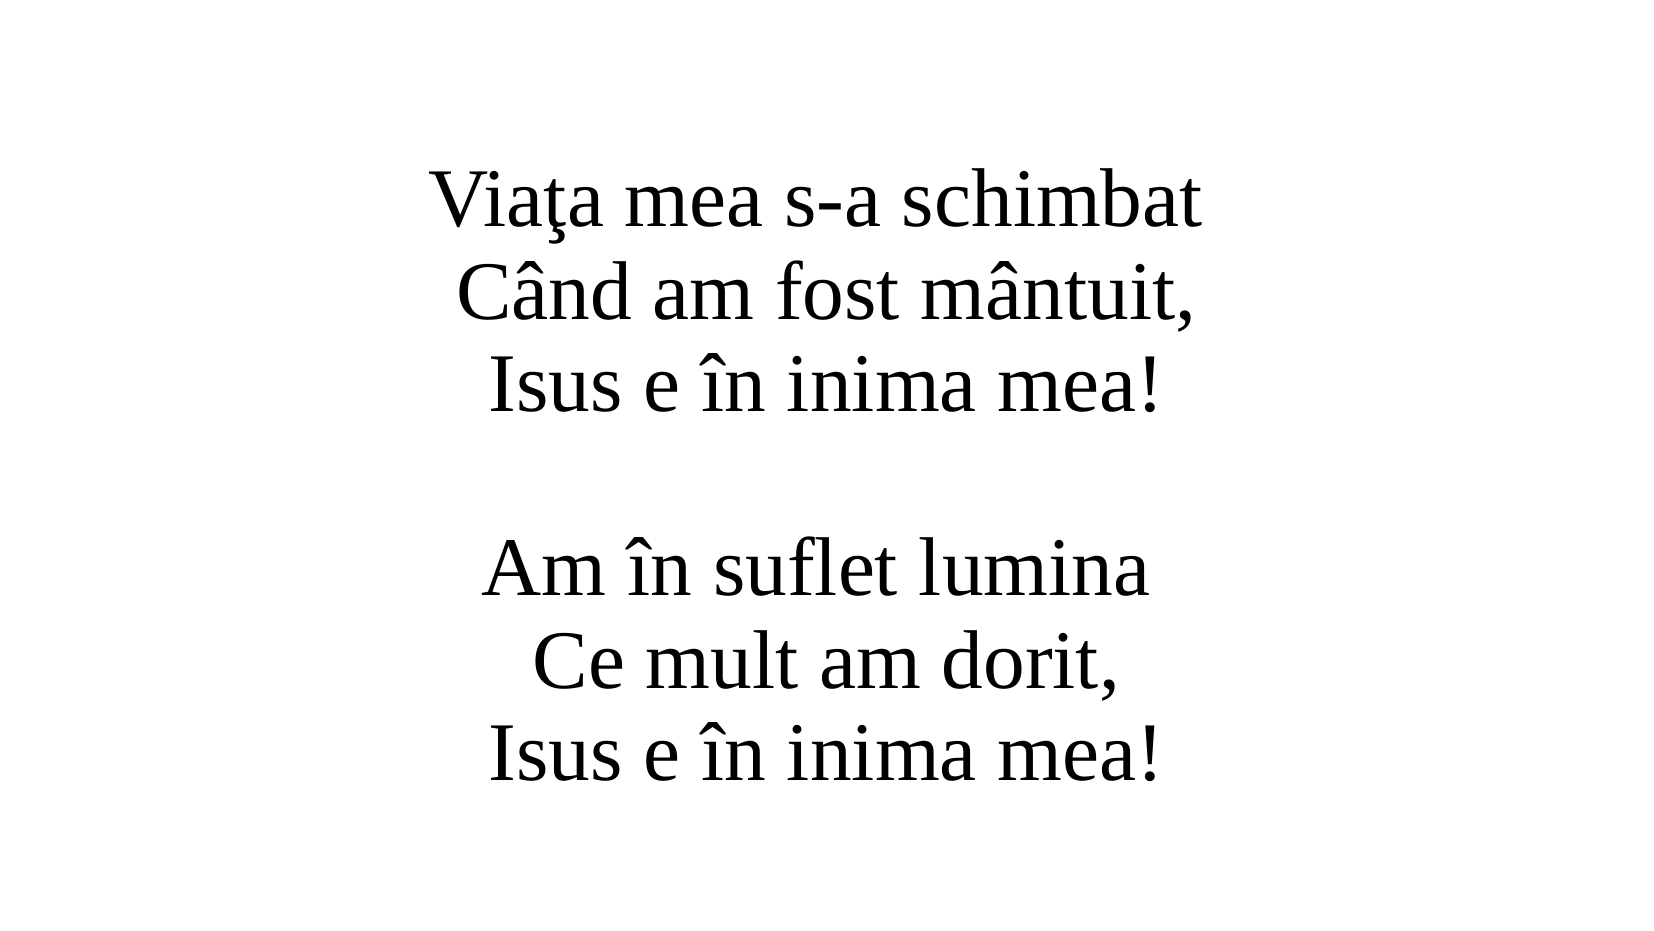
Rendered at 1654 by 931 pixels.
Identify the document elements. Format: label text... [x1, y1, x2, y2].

subtitle Viaţa mea s-a schimbat Când am fost mântuit, Isus e în inima mea! Am în suflet lumina Ce mult am dorit, Isus e în inima mea! [165, 152, 1489, 799]
